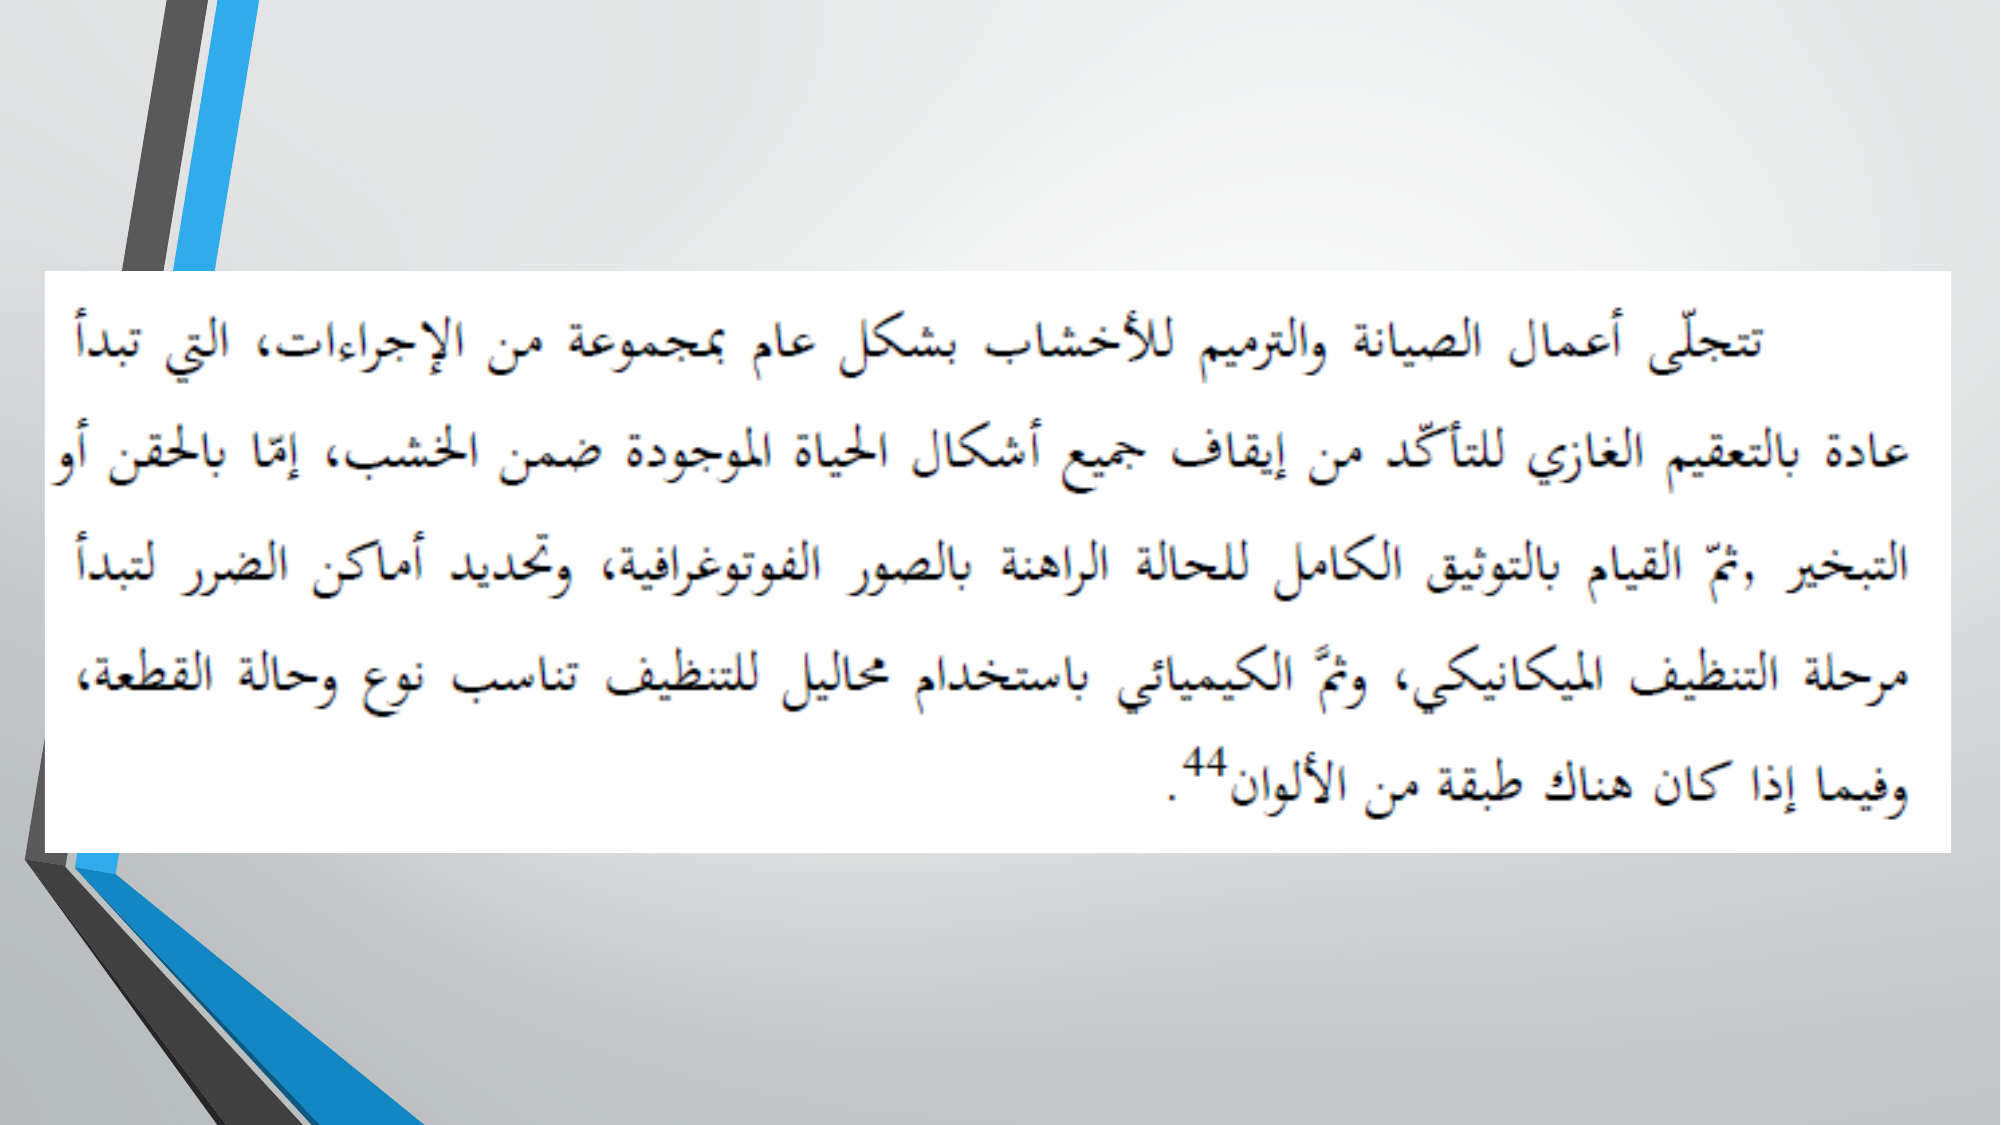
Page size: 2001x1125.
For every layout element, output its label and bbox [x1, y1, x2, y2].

picture [44, 271, 1952, 853]
